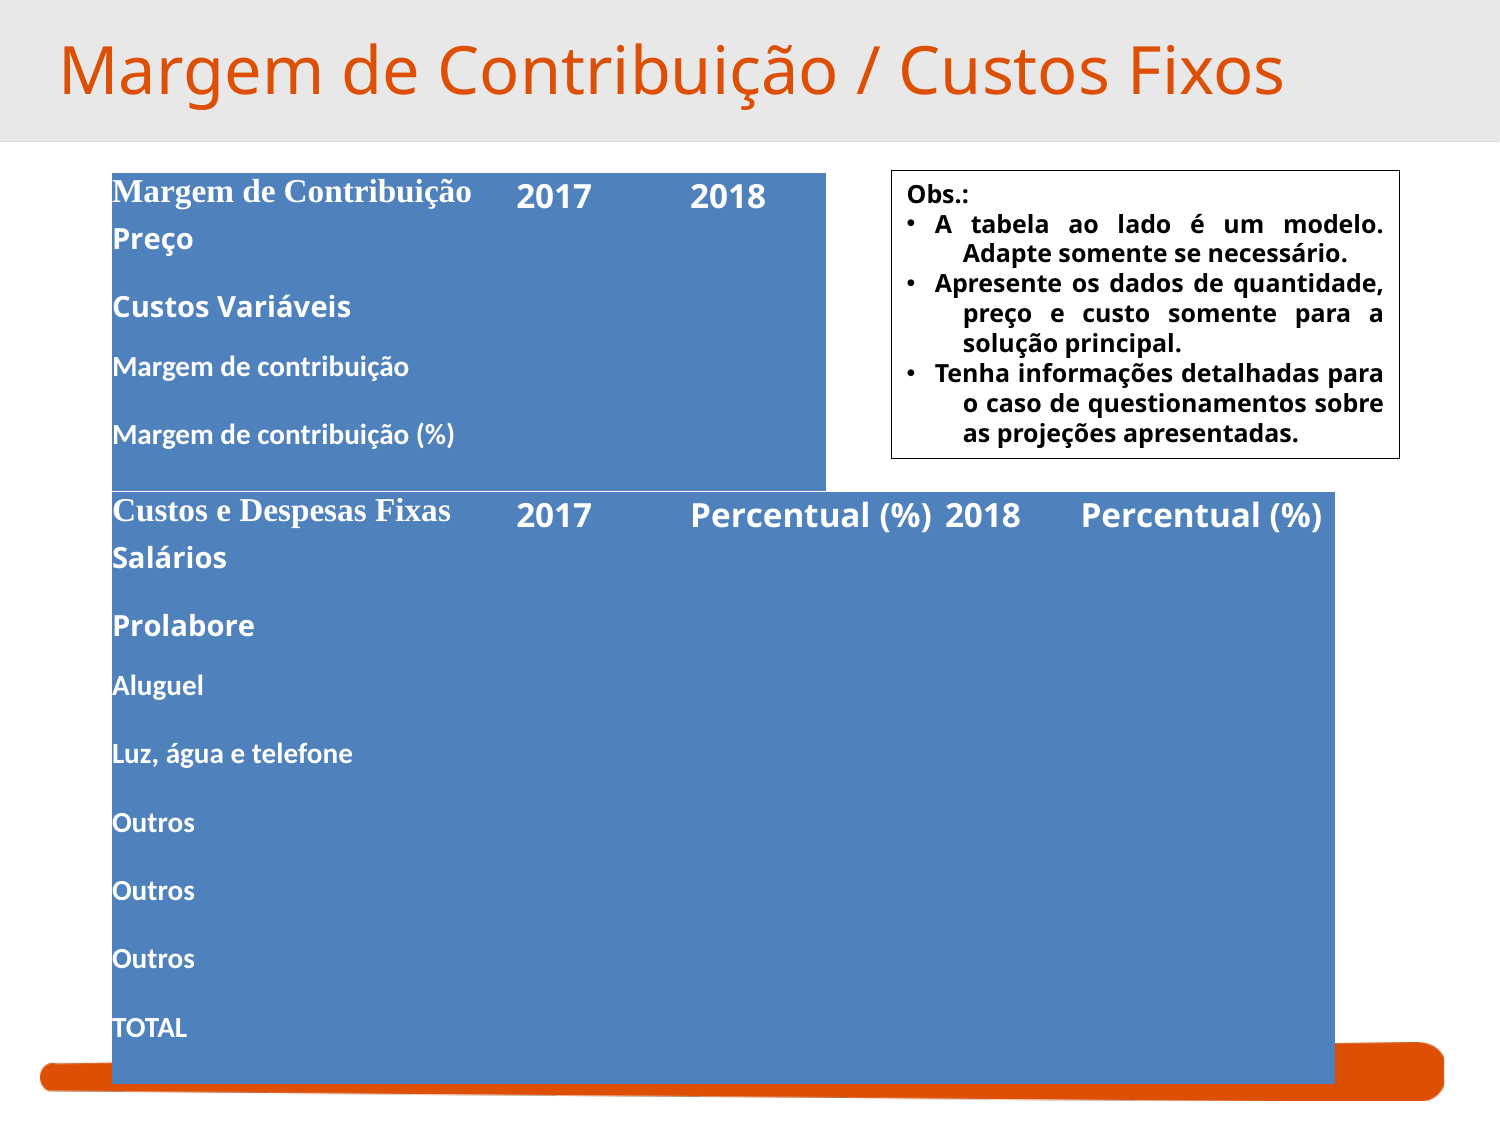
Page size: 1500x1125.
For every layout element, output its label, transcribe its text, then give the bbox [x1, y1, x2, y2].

table_cell Preço [112, 218, 516, 286]
table_cell [516, 1015, 690, 1084]
table_cell [945, 674, 1081, 742]
table_cell [516, 605, 690, 674]
table_header Percentual (%) [1081, 492, 1335, 537]
table_cell [690, 218, 826, 286]
table_cell Margem de contribuição [112, 355, 516, 423]
table_cell [516, 947, 690, 1015]
table_header Custos e Despesas Fixas [112, 492, 516, 537]
table_cell [1081, 879, 1335, 947]
table_cell [945, 879, 1081, 947]
table_cell [945, 537, 1081, 605]
text_box Margem de Contribuição / Custos Fixos [58, 2, 1440, 148]
table_cell [690, 879, 945, 947]
table_cell [1081, 742, 1335, 810]
table_cell [516, 879, 690, 947]
table_cell [690, 742, 945, 810]
table_cell [1081, 674, 1335, 742]
table_cell Luz, água e telefone [112, 742, 516, 810]
table_cell [516, 674, 690, 742]
table_cell [945, 605, 1081, 674]
table_cell [690, 605, 945, 674]
table_cell [945, 1015, 1081, 1084]
table_cell Outros [112, 810, 516, 879]
table_cell [516, 810, 690, 879]
table_header Percentual (%) [690, 492, 945, 537]
table_cell [690, 286, 826, 355]
table_cell [1081, 810, 1335, 879]
text_box Obs.: A tabela ao lado é um modelo. Adapte somente se necessário. Apresente os dados de quantidade, preço e custo somente para a solução principal. Tenha informações detalhadas para o caso de questionamentos sobre as projeções apresentadas. [891, 170, 1400, 459]
table_cell [690, 947, 945, 1015]
table_header 2017 [516, 173, 690, 218]
table_header 2017 [516, 492, 690, 537]
table_cell Outros [112, 947, 516, 1015]
table_cell [516, 537, 690, 605]
table_cell [516, 218, 690, 286]
table_header 2018 [945, 492, 1081, 537]
table_cell [516, 286, 690, 355]
table_cell [690, 355, 826, 423]
table_cell [1081, 947, 1335, 1015]
table_cell TOTAL [112, 1015, 516, 1084]
table_cell Aluguel [112, 674, 516, 742]
table_cell Custos Variáveis [112, 286, 516, 355]
table_cell [690, 810, 945, 879]
table_cell [516, 423, 690, 491]
table_cell Outros [112, 879, 516, 947]
table_cell [945, 742, 1081, 810]
table_cell Prolabore [112, 605, 516, 674]
table_cell [945, 947, 1081, 1015]
table_cell [690, 674, 945, 742]
table_cell Margem de contribuição (%) [112, 423, 516, 491]
table_cell [1081, 605, 1335, 674]
table_cell [1081, 1015, 1335, 1084]
table_cell [516, 355, 690, 423]
table_cell [690, 423, 826, 491]
table_header 2018 [690, 173, 826, 218]
table_cell [1081, 537, 1335, 605]
table_cell [516, 742, 690, 810]
table_cell Salários [112, 537, 516, 605]
table_cell [945, 810, 1081, 879]
table_header Margem de Contribuição [112, 173, 516, 218]
table_cell [690, 537, 945, 605]
table_cell [690, 1015, 945, 1084]
